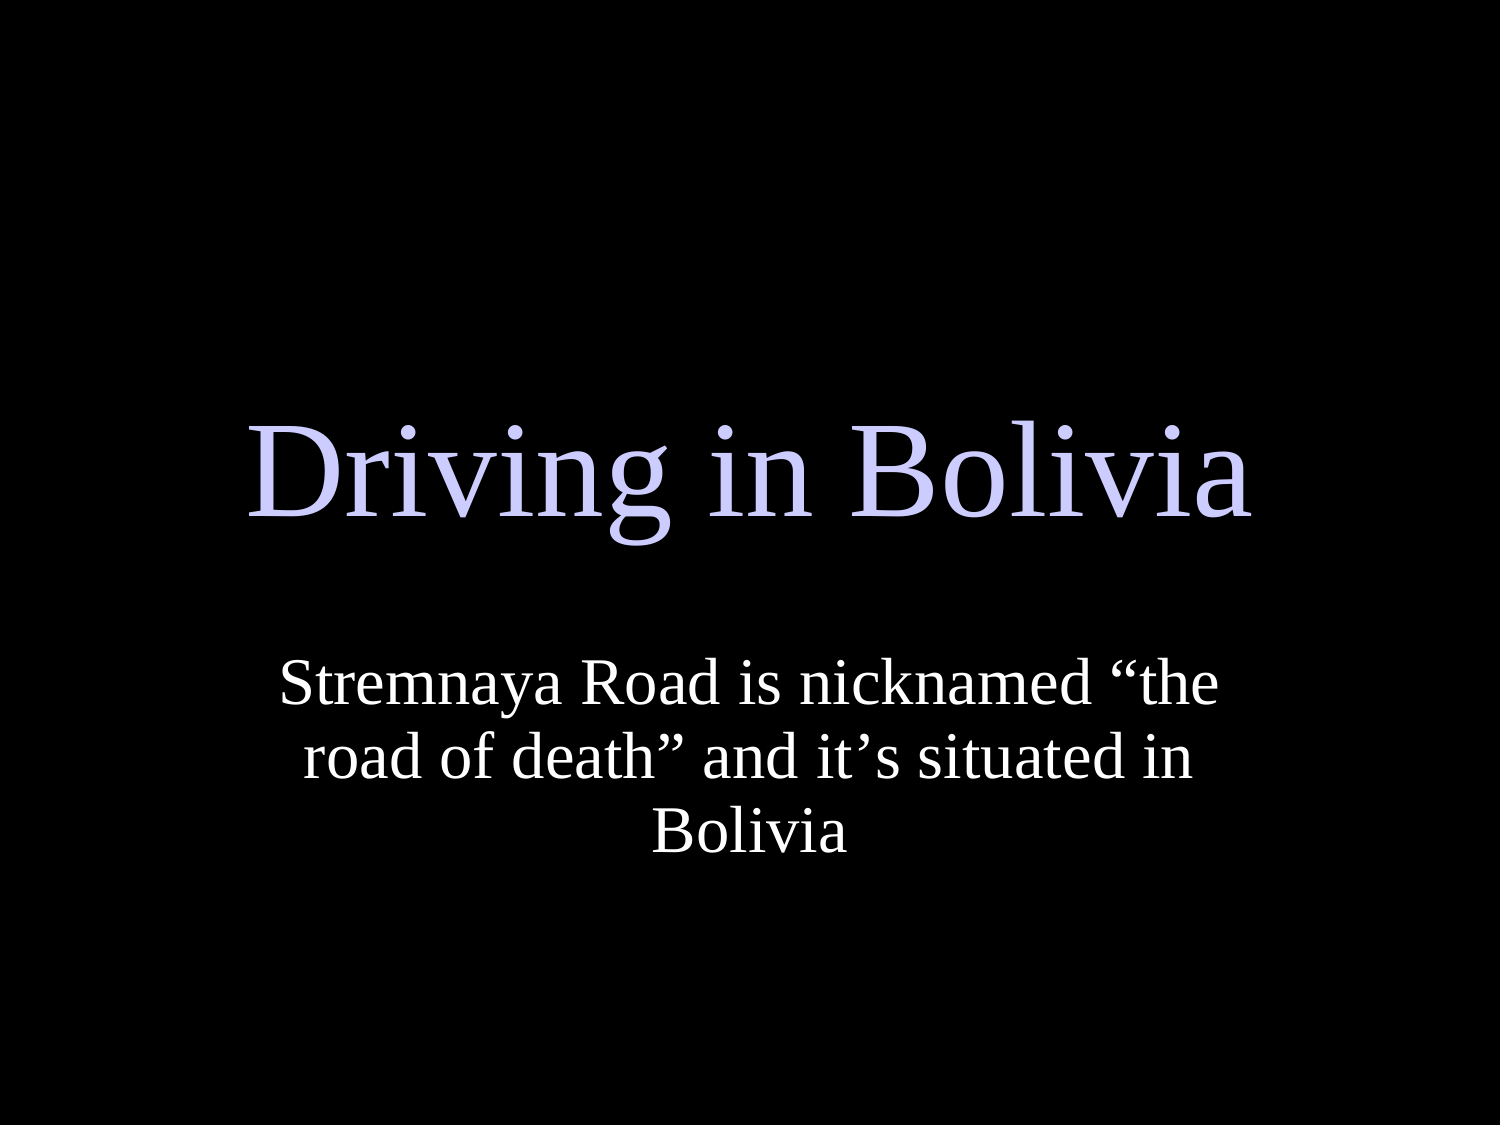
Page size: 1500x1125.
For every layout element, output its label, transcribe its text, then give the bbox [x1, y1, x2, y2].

subtitle Stremnaya Road is nicknamed “the road of death” and it’s situated in Bolivia [225, 637, 1276, 926]
title Driving in Bolivia [112, 349, 1388, 591]
